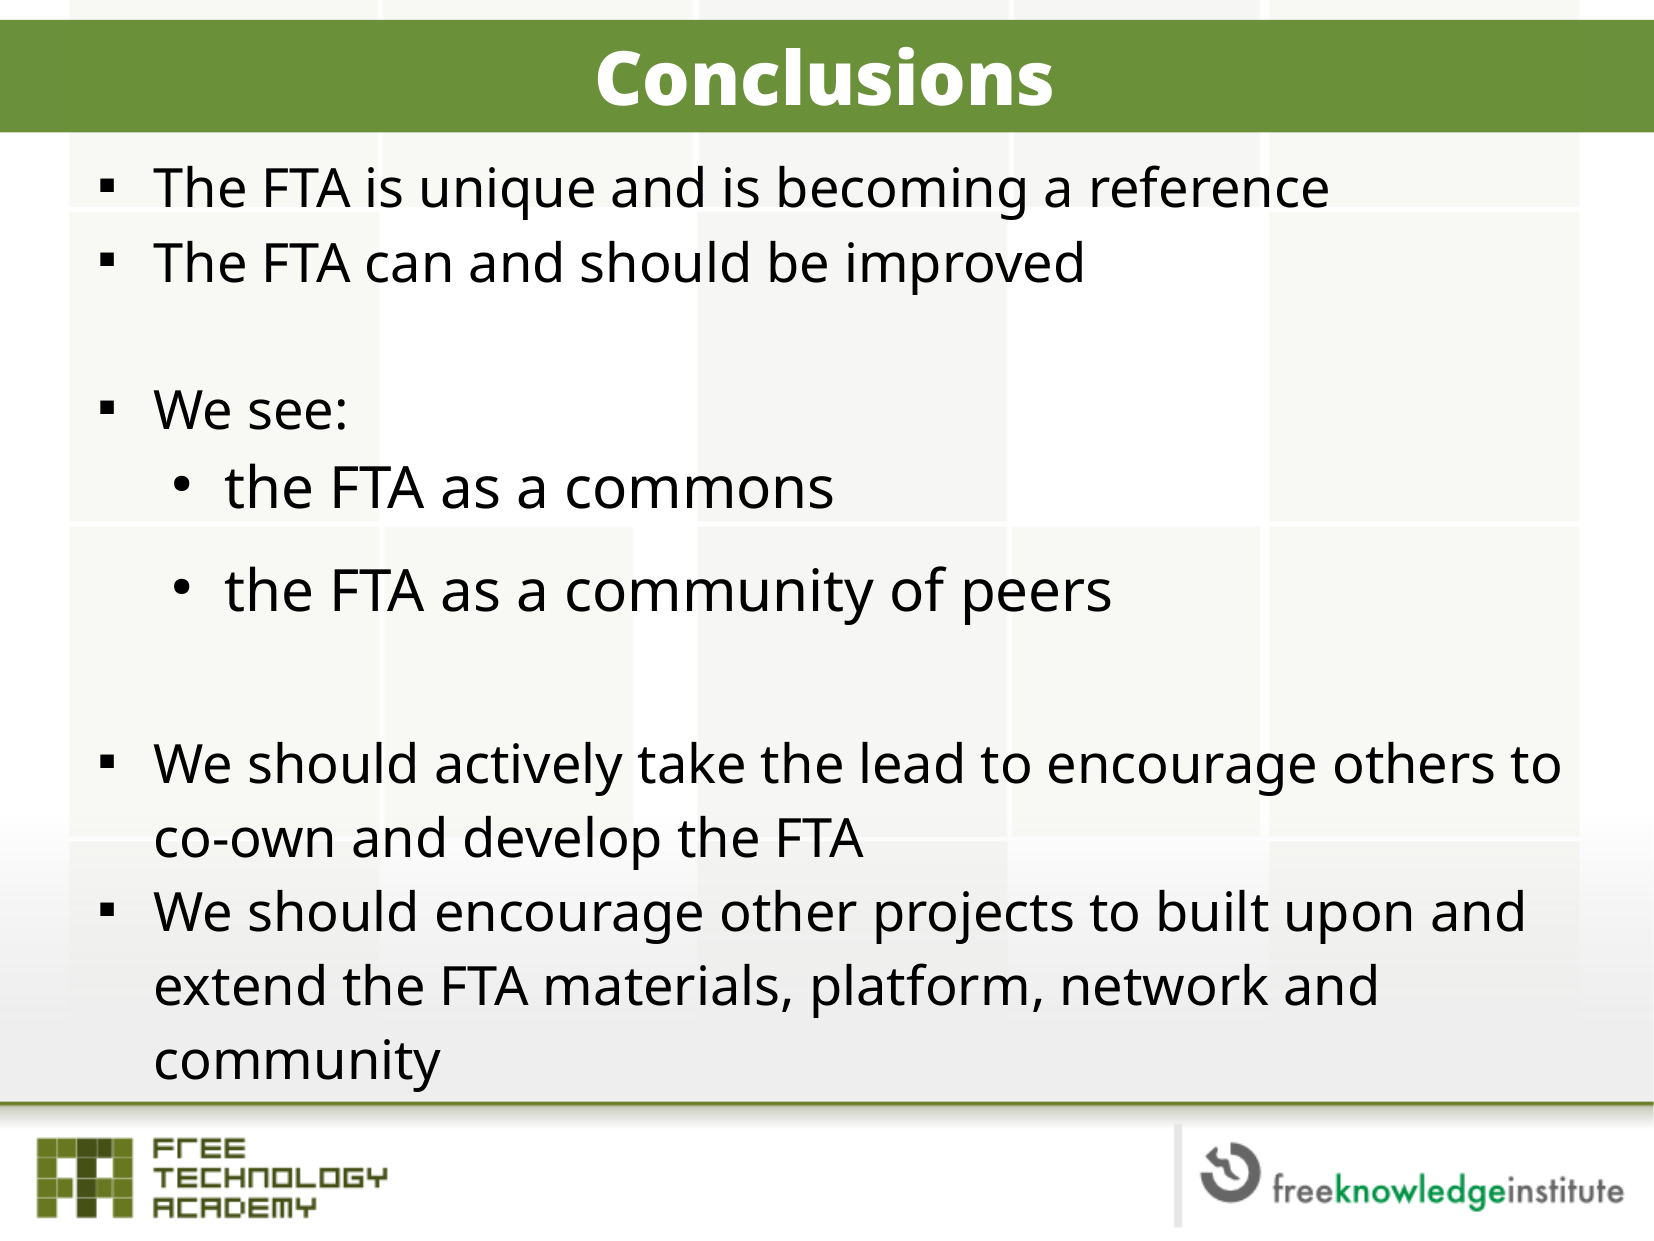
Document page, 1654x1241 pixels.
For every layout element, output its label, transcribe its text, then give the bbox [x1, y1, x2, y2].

title Conclusions [37, 32, 1613, 120]
picture [0, 133, 1654, 1241]
list The FTA is unique and is becoming a reference The FTA can and should be improved We see: the FTA as a commons the FTA as a community of peers We should actively take the lead to encourage others to co-own and develop the FTA We should encourage other projects to built upon and extend the FTA materials, platform, network and community [82, 150, 1571, 1026]
picture [0, 0, 1654, 19]
